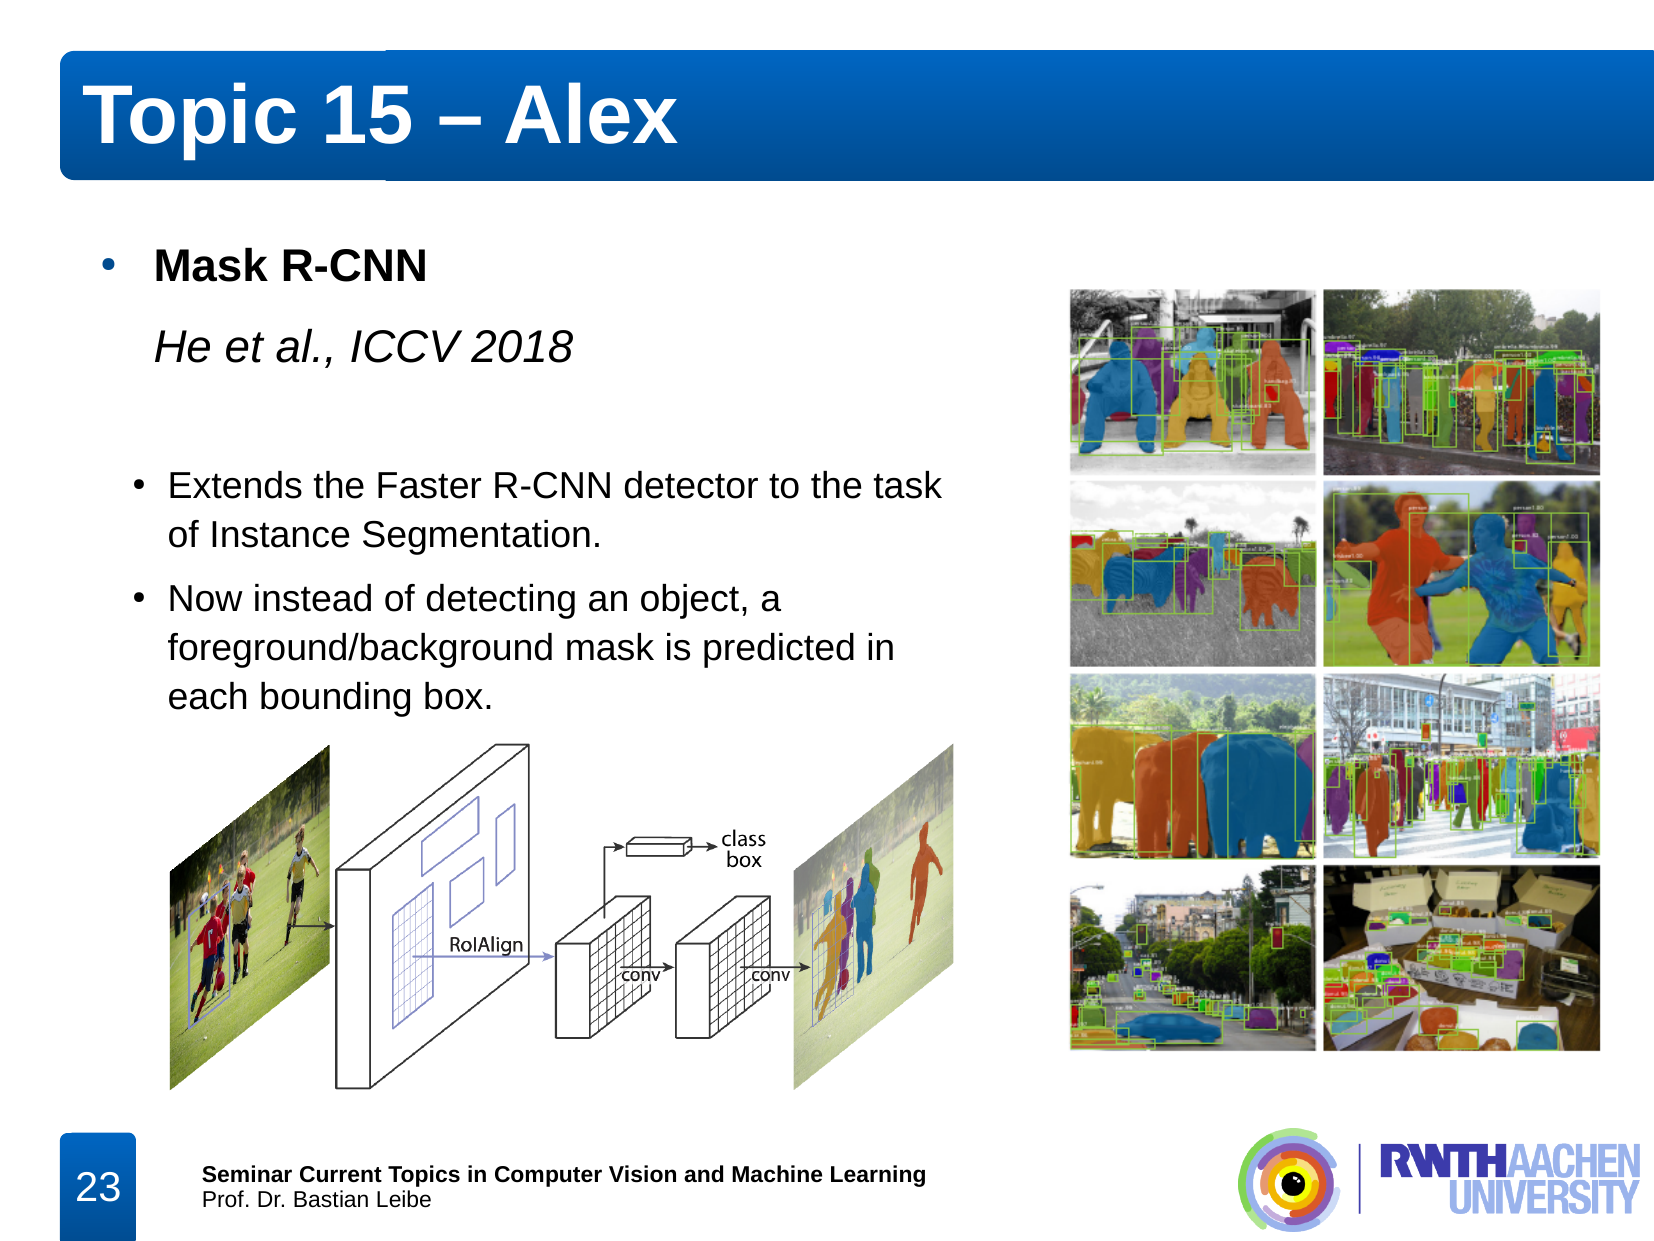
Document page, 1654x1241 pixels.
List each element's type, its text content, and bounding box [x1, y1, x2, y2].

picture [1238, 1128, 1640, 1232]
title Topic 15 – Alex [82, 61, 1571, 168]
list Mask R-CNN He et al., ICCV 2018 [82, 240, 1621, 391]
picture [165, 734, 961, 1099]
picture [1065, 284, 1603, 1058]
text_box Extends the Faster R-CNN detector to the task of Instance Segmentation. Now instead of detecting an object, a foreground/background mask is predicted in each bounding box. [117, 450, 988, 961]
